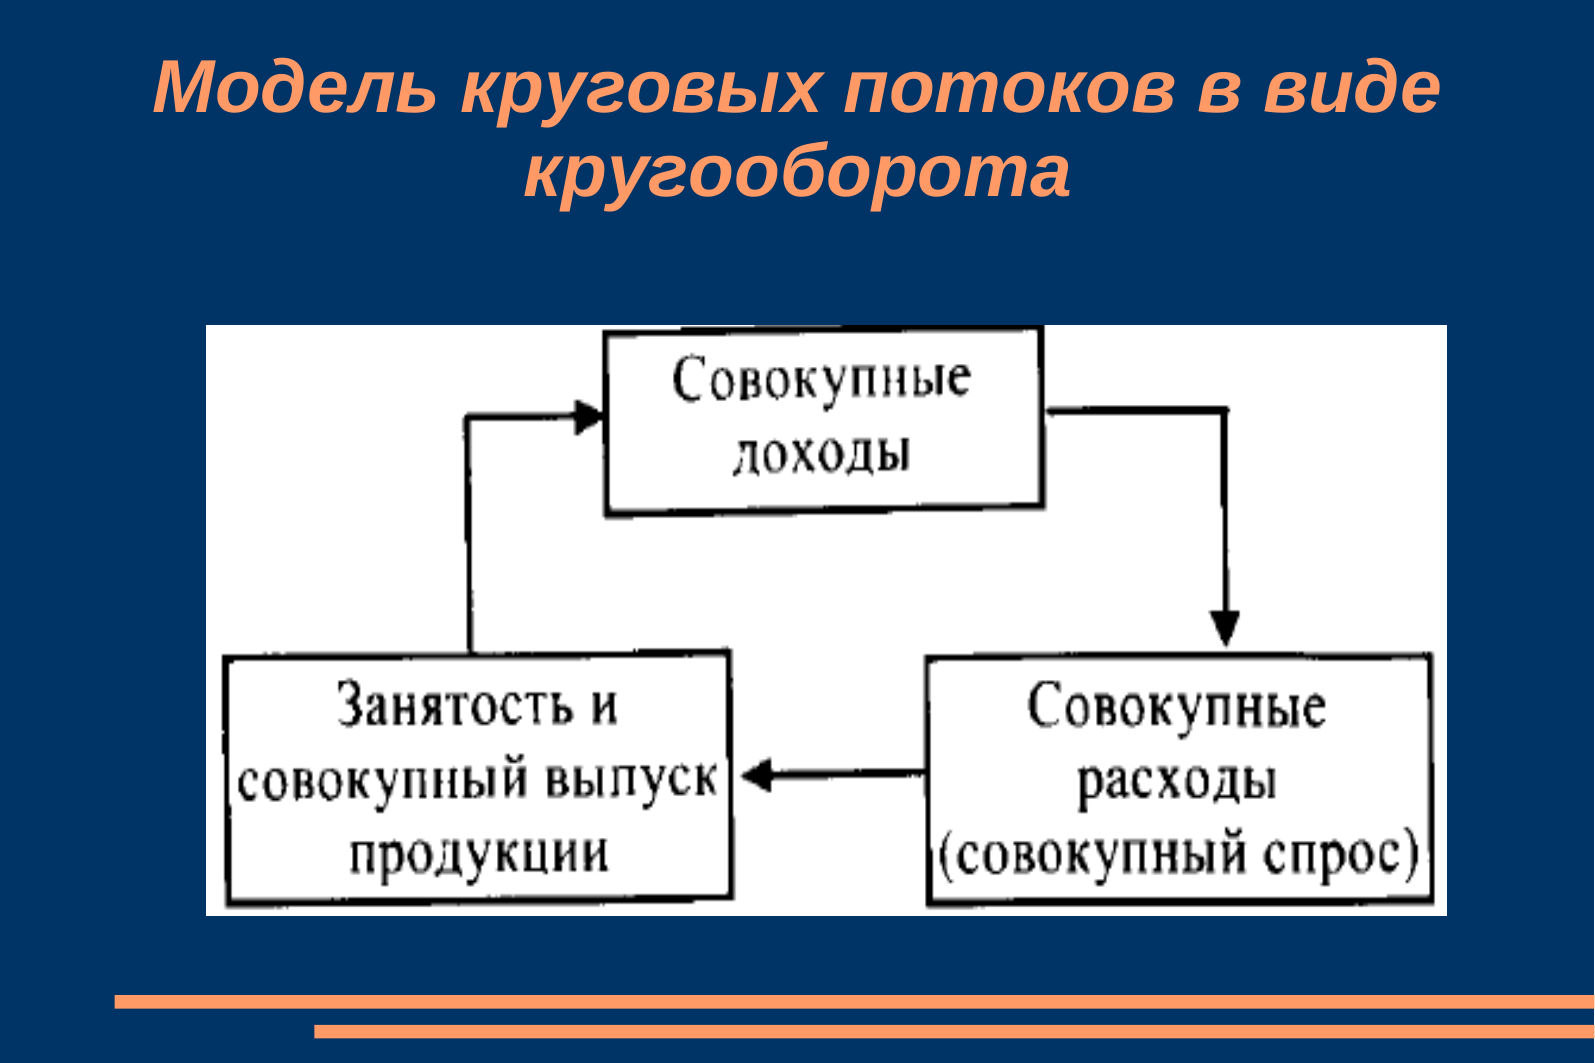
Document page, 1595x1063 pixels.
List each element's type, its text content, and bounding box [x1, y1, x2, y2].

title Модель круговых потоков в виде кругооборота [117, 39, 1479, 218]
picture [206, 325, 1447, 916]
